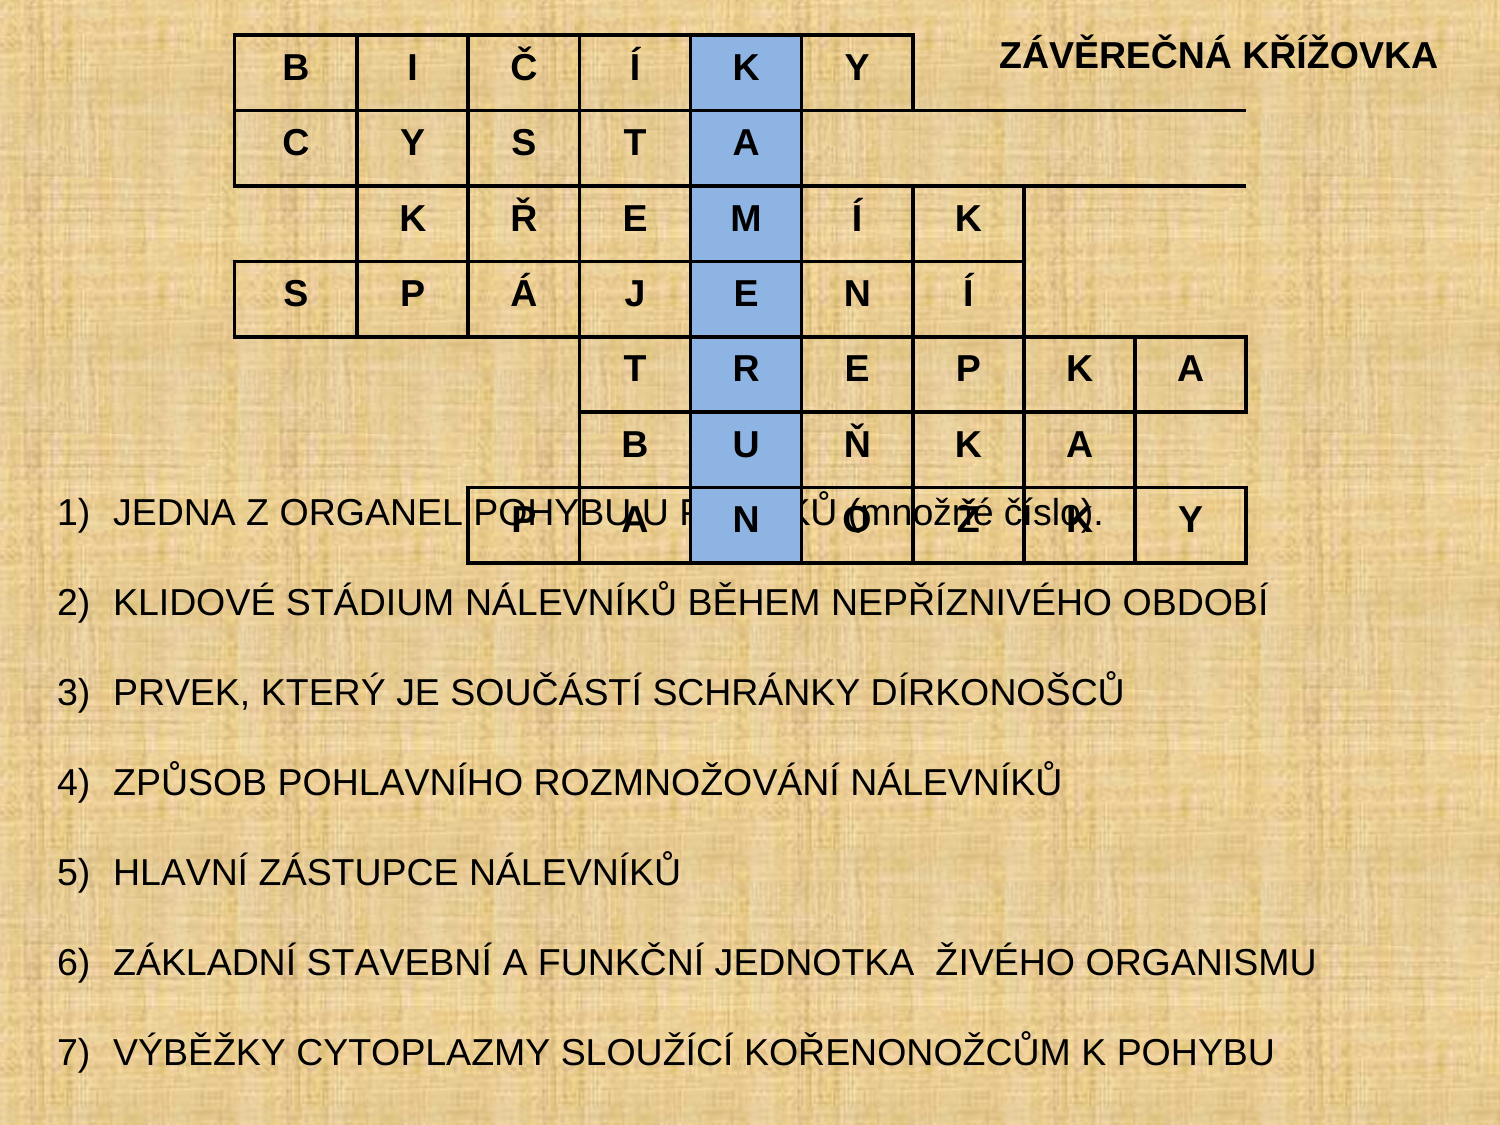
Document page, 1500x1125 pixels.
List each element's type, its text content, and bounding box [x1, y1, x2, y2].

table_cell K [1026, 489, 1133, 561]
table_cell J [581, 263, 689, 335]
table_header Č [470, 37, 578, 109]
table_cell [234, 339, 578, 412]
picture [0, 0, 1500, 1125]
table_cell [234, 188, 355, 260]
table_cell P [470, 489, 578, 561]
table_cell Á [470, 263, 578, 335]
table_header B [236, 37, 355, 109]
text_box ZÁVĚREČNÁ KŘÍŽOVKA [984, 23, 1471, 84]
text_box JEDNA Z ORGANEL POHYBU U PRVOKŮ (množné číslo). KLIDOVÉ STÁDIUM NÁLEVNÍKŮ BĚHEM NEPŘÍZNIVÉHO OBDOBÍ PRVEK, KTERÝ JE SOUČÁSTÍ SCHRÁNKY DÍRKONOŠCŮ ZPŮSOB POHLAVNÍHO ROZMNOŽOVÁNÍ NÁLEVNÍKŮ HLAVNÍ ZÁSTUPCE NÁLEVNÍKŮ ZÁKLADNÍ STAVEBNÍ A FUNKČNÍ JEDNOTKA ŽIVÉHO ORGANISMU VÝBĚŽKY CYTOPLAZMY SLOUŽÍCÍ KOŘENONOŽCŮM K POHYBU [42, 480, 1333, 1081]
table_cell C [236, 112, 355, 184]
table_cell Ř [470, 188, 578, 260]
table_cell [803, 112, 1246, 184]
table_cell S [470, 112, 578, 184]
table_header [915, 35, 1246, 109]
table_cell T [581, 112, 689, 184]
table_cell Í [803, 188, 911, 260]
table_cell K [915, 188, 1022, 260]
table_cell Ž [915, 489, 1022, 561]
table_cell S [236, 263, 355, 335]
table_cell Ň [803, 414, 911, 486]
table_cell [1137, 414, 1246, 486]
table_cell E [692, 263, 800, 335]
table_cell O [803, 489, 911, 561]
table_header K [692, 37, 800, 109]
table_cell B [581, 414, 689, 486]
table_cell E [803, 339, 911, 410]
table_cell A [1026, 414, 1133, 486]
table_cell [234, 488, 466, 563]
table_cell E [581, 188, 689, 260]
table_cell U [692, 414, 800, 486]
table_cell Y [359, 112, 466, 184]
table_cell N [803, 263, 911, 335]
table_cell K [915, 414, 1022, 486]
table_cell A [581, 489, 689, 561]
table_cell P [915, 339, 1022, 410]
table_cell [1026, 261, 1246, 335]
table_header Y [803, 37, 911, 109]
table_cell [234, 412, 578, 488]
table_cell N [692, 489, 800, 561]
table_cell P [359, 263, 466, 335]
table_cell K [359, 188, 466, 260]
table_header I [359, 37, 466, 109]
table_header Í [581, 37, 689, 109]
table_cell A [692, 112, 800, 184]
table_cell A [1137, 339, 1244, 410]
table_cell R [692, 339, 800, 410]
table_cell T [581, 339, 689, 410]
table_cell Í [915, 263, 1022, 335]
table_cell M [692, 188, 800, 260]
table_cell [1026, 188, 1246, 261]
table_cell Y [1137, 489, 1244, 561]
table_cell K [1026, 339, 1133, 410]
